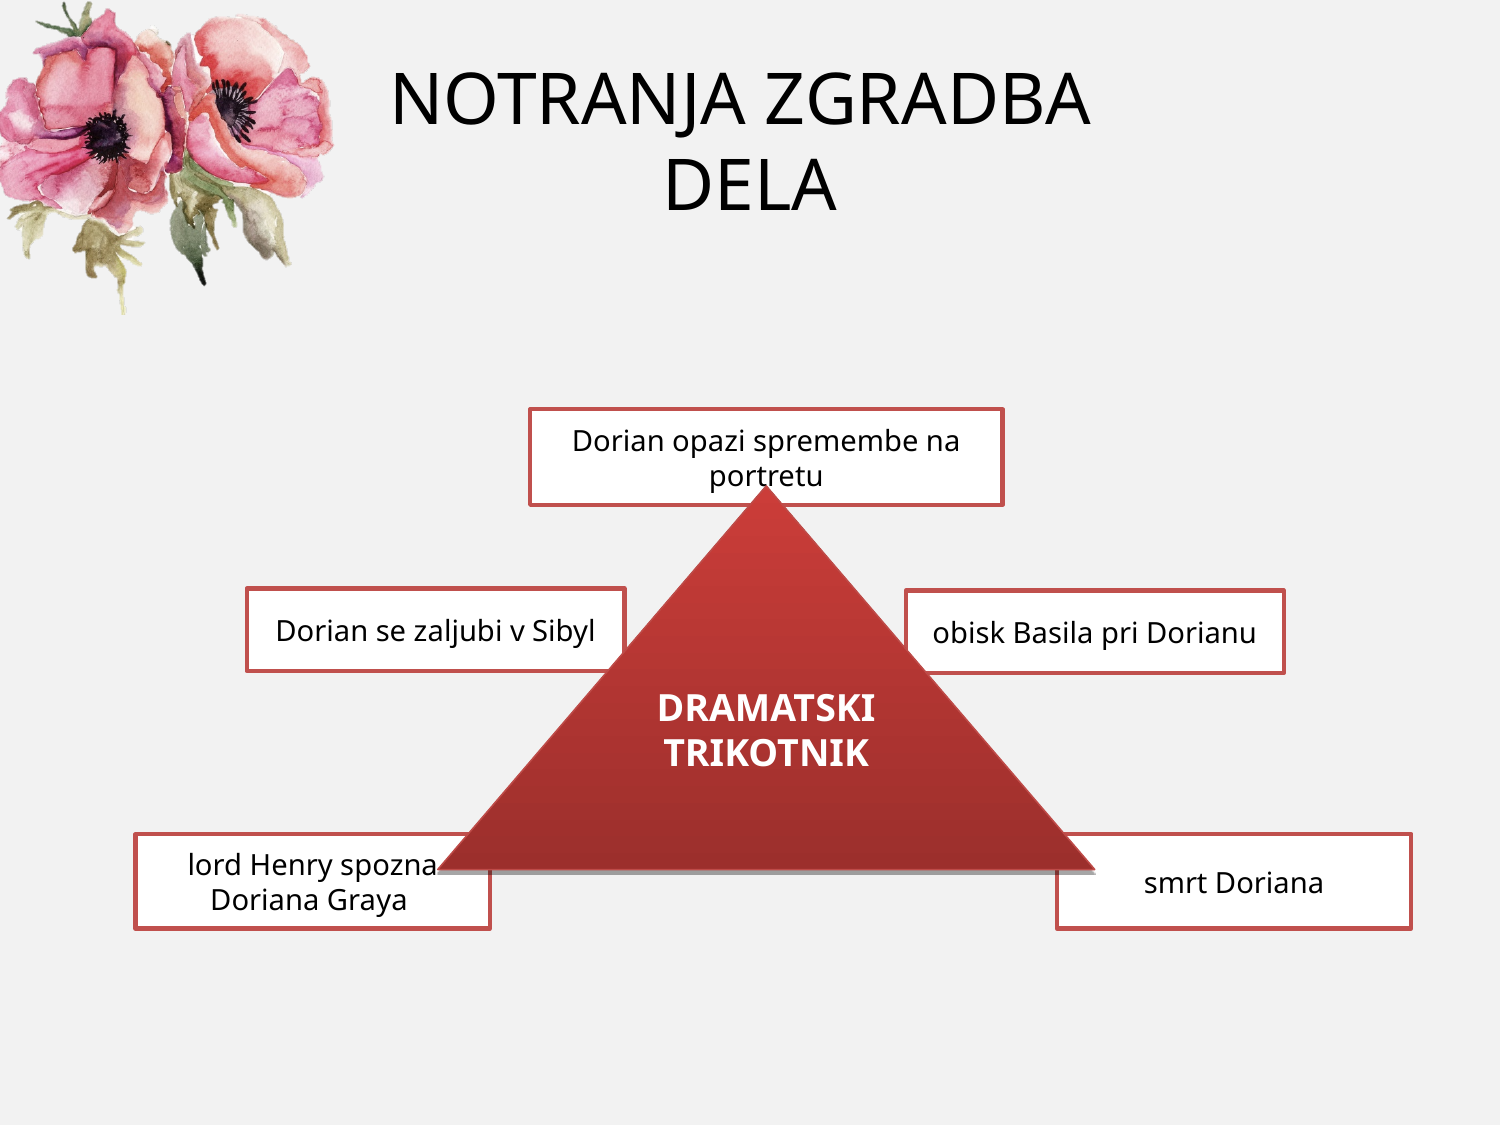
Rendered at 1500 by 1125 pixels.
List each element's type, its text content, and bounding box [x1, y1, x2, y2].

picture [0, 0, 363, 315]
text_box obisk Basila pri Dorianu [905, 590, 1284, 674]
title NOTRANJA ZGRADBA DELA [75, 45, 1425, 233]
text_box Dorian se zaljubi v Sibyl [246, 588, 625, 671]
text_box lord Henry spozna Doriana Graya [135, 834, 490, 929]
text_box DRAMATSKI TRIKOTNIK [437, 485, 1095, 870]
text_box smrt Doriana [1056, 834, 1412, 929]
text_box Dorian opazi spremembe na portretu [530, 409, 1003, 505]
